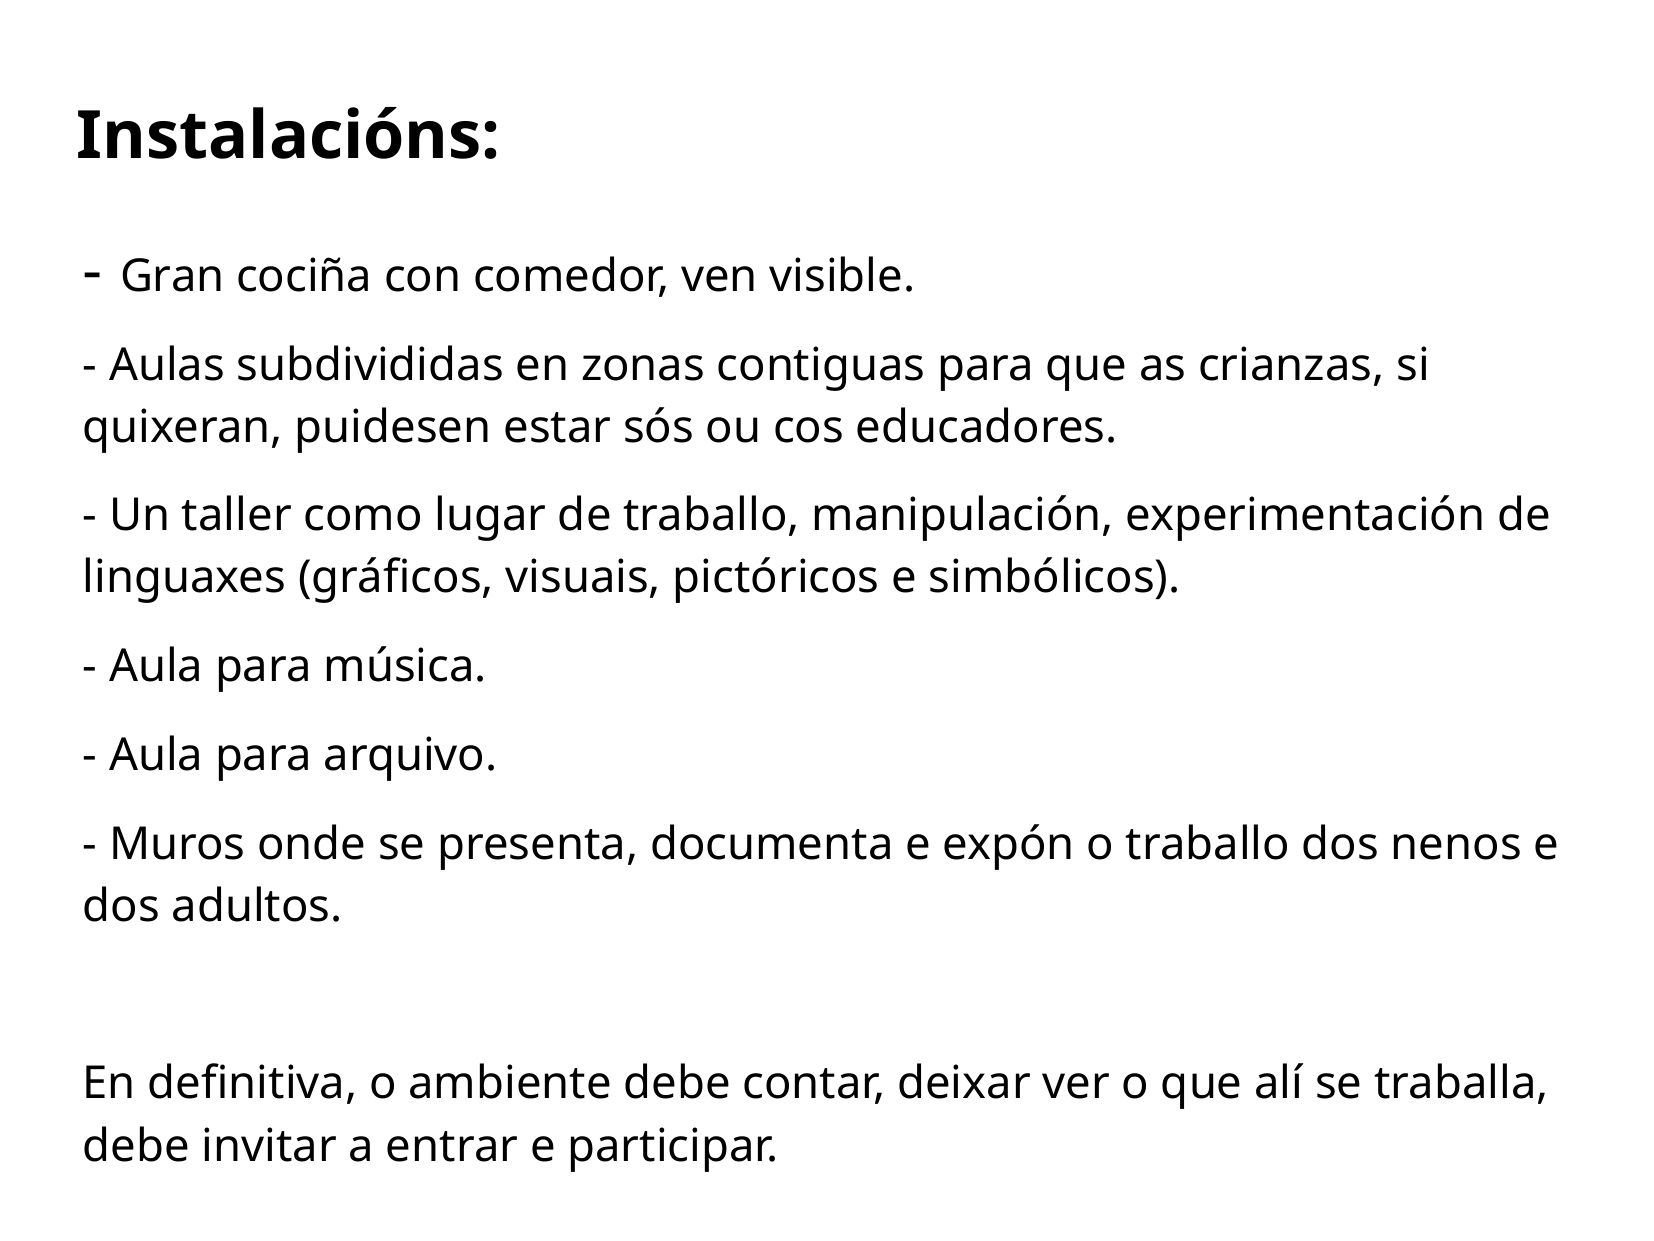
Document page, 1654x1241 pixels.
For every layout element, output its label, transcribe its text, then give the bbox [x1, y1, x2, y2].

list - Gran cociña con comedor, ven visible. - Aulas subdivididas en zonas contiguas para que as crianzas, si quixeran, puidesen estar sós ou cos educadores. - Un taller como lugar de traballo, manipulación, experimentación de linguaxes (gráficos, visuais, pictóricos e simbólicos). - Aula para música. - Aula para arquivo. - Muros onde se presenta, documenta e expón o traballo dos nenos e dos adultos. En definitiva, o ambiente debe contar, deixar ver o que alí se traballa, debe invitar a entrar e participar. [82, 236, 1571, 1182]
title Instalacións: [76, 59, 1565, 207]
